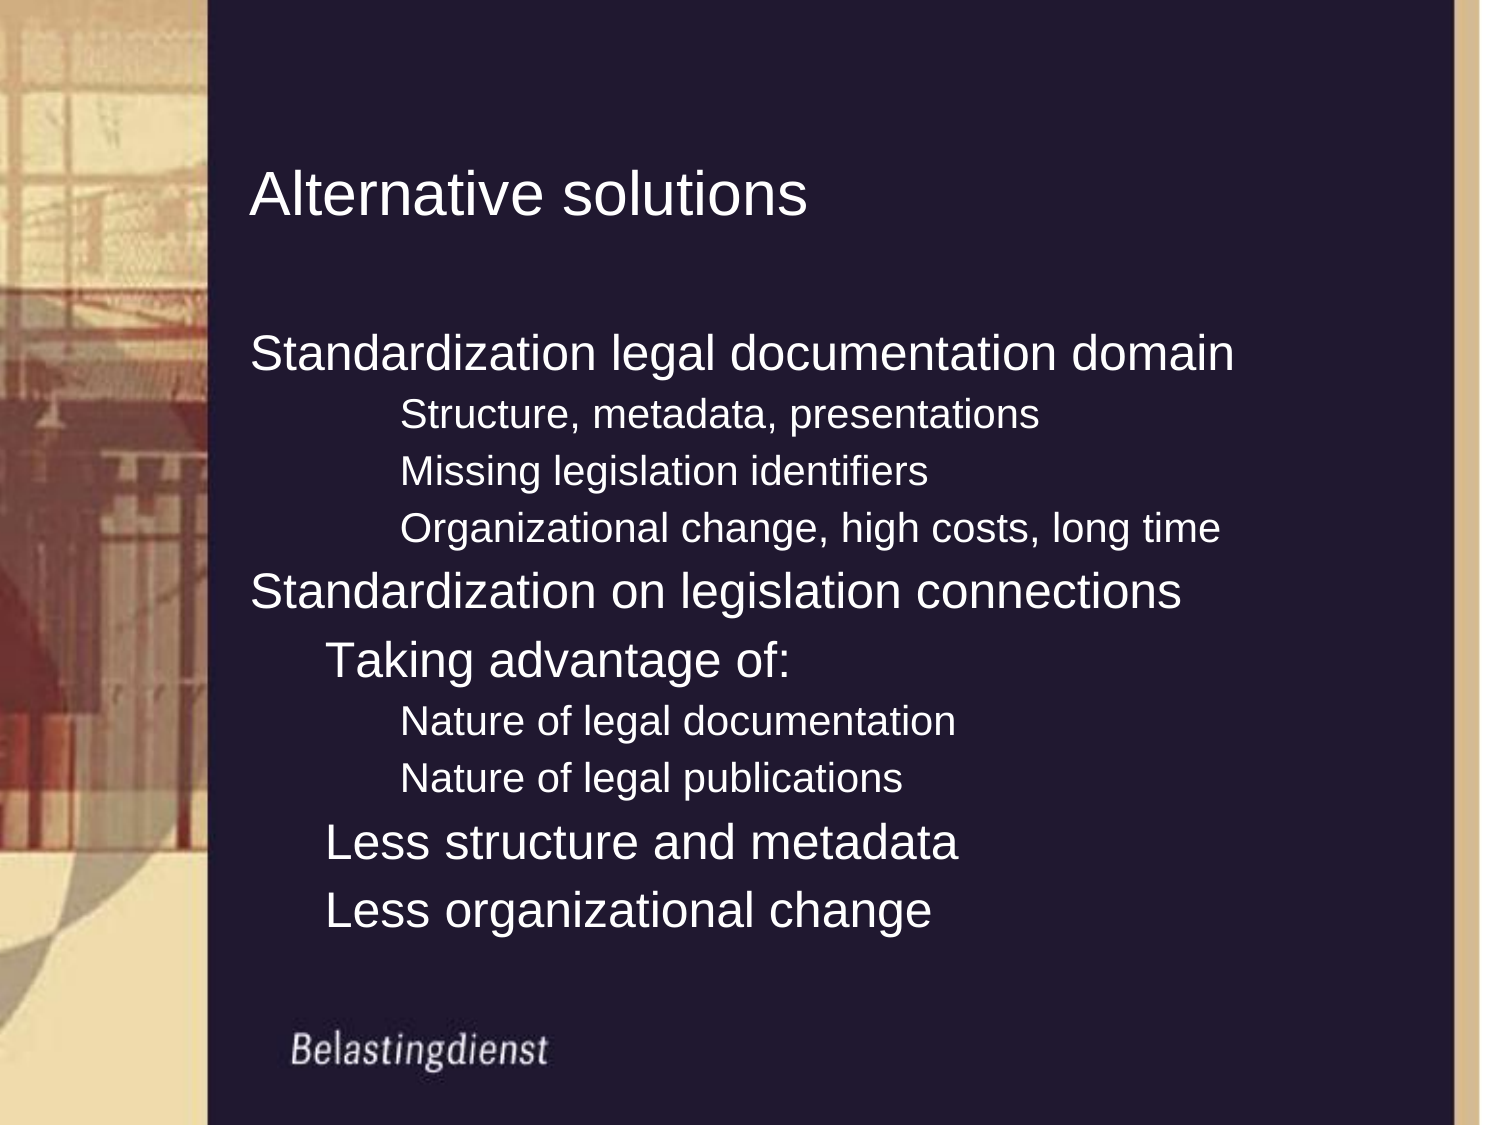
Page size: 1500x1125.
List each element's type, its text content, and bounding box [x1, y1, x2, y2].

title Alternative solutions [249, 99, 1387, 288]
list Standardization legal documentation domain Structure, metadata, presentations Missing legislation identifiers Organizational change, high costs, long time Standardization on legislation connections Taking advantage of: Nature of legal documentation Nature of legal publications Less structure and metadata Less organizational change [249, 324, 1387, 1000]
picture [0, 0, 1500, 1125]
